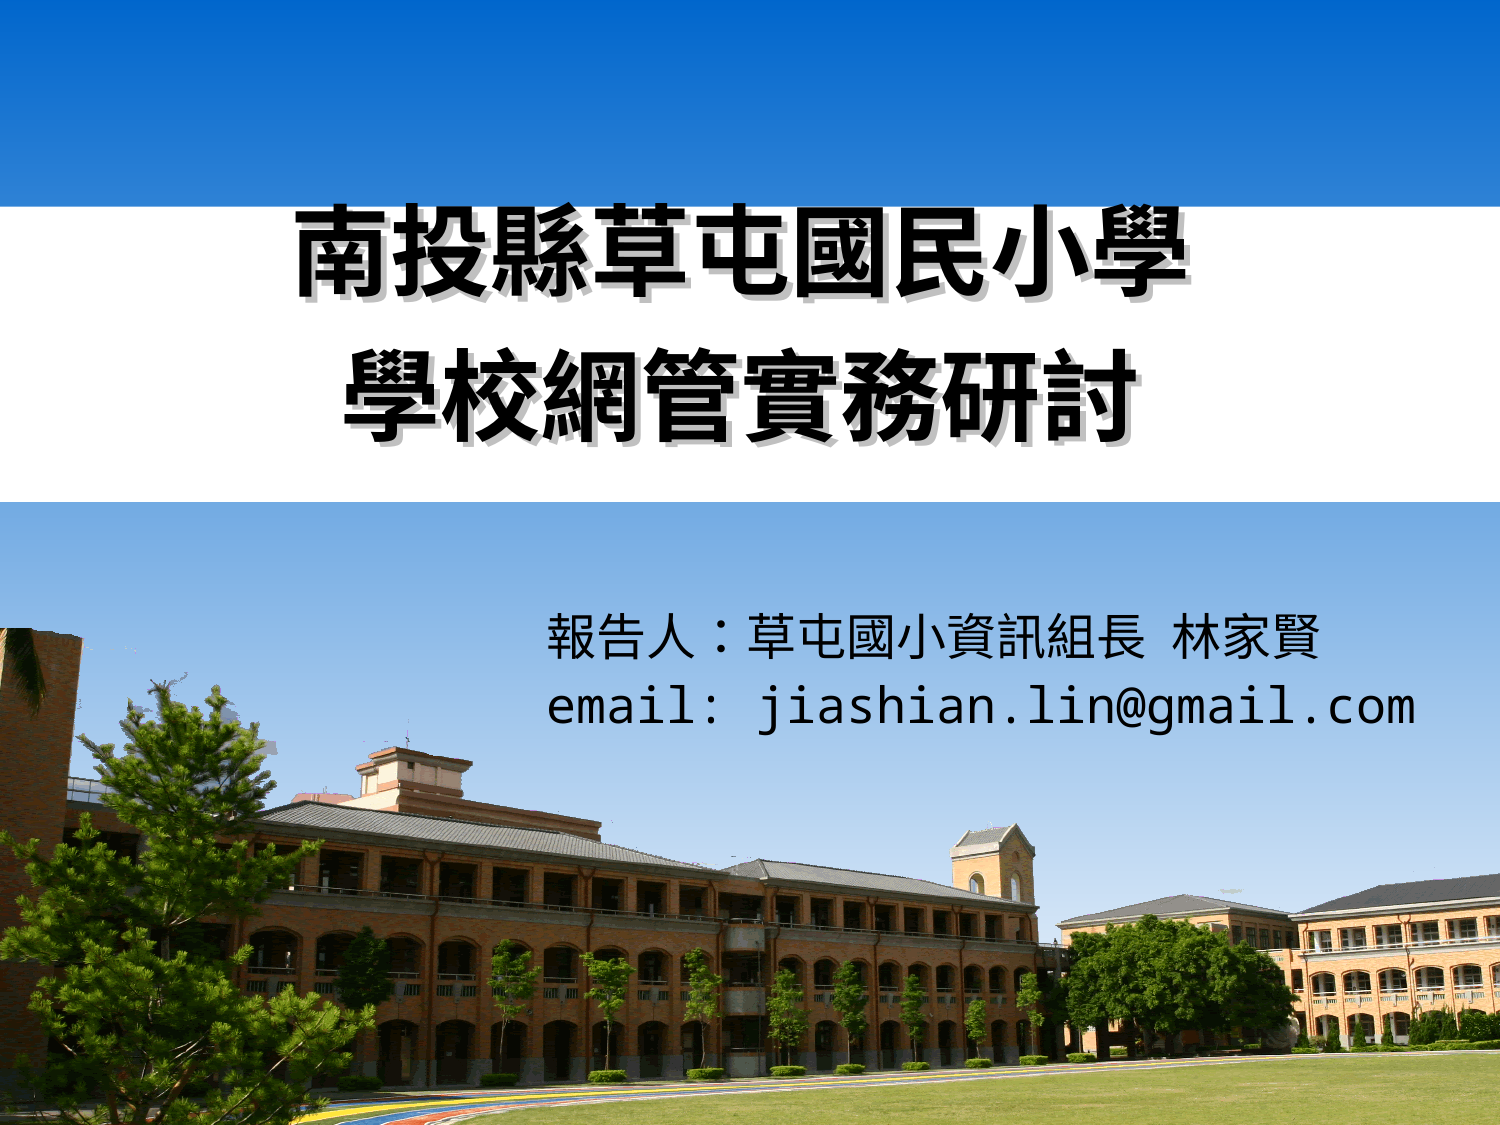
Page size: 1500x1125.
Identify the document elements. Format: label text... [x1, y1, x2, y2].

picture [0, 502, 1500, 1125]
title 南投縣草屯國民小學 學校網管實務研討 [59, 227, 1423, 549]
text_box 報告人：草屯國小資訊組長 林家賢 email: jiashian.lin@gmail.com [531, 590, 1477, 726]
